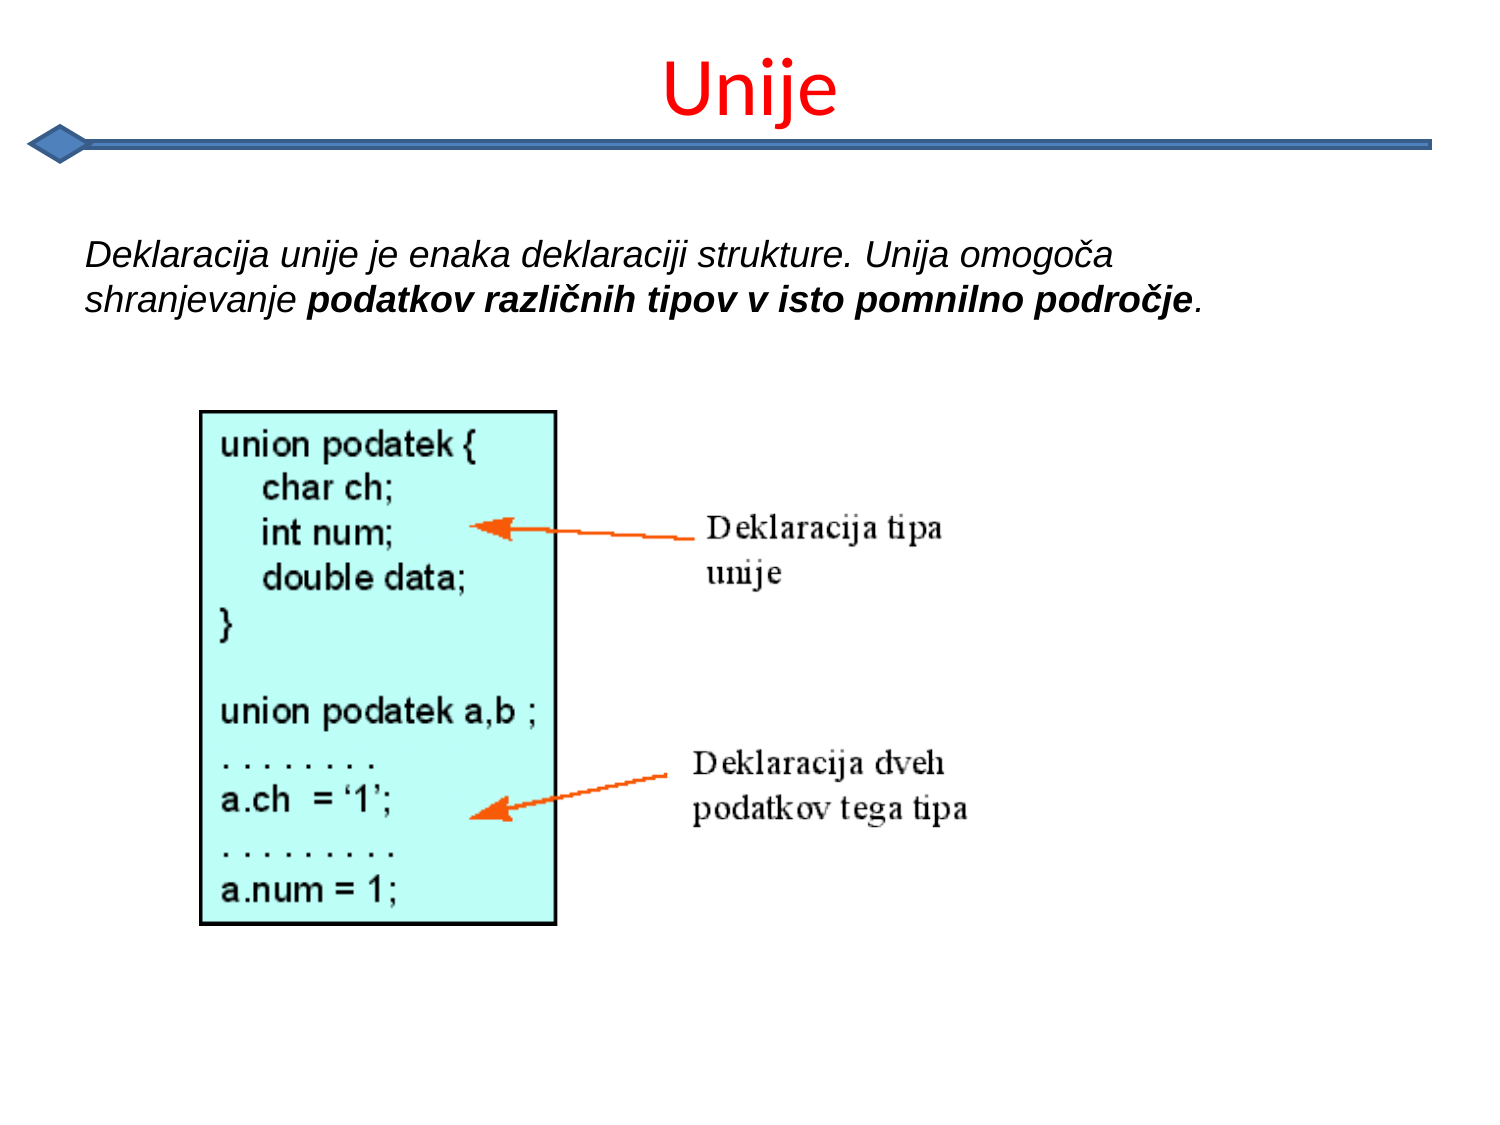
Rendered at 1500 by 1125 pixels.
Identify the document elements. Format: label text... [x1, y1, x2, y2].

picture [199, 410, 984, 926]
text_box Deklaracija unije je enaka deklaraciji strukture. Unija omogoča shranjevanje podatkov različnih tipov v isto pomnilno področje. [70, 222, 1348, 329]
title Unije [75, 23, 1426, 141]
